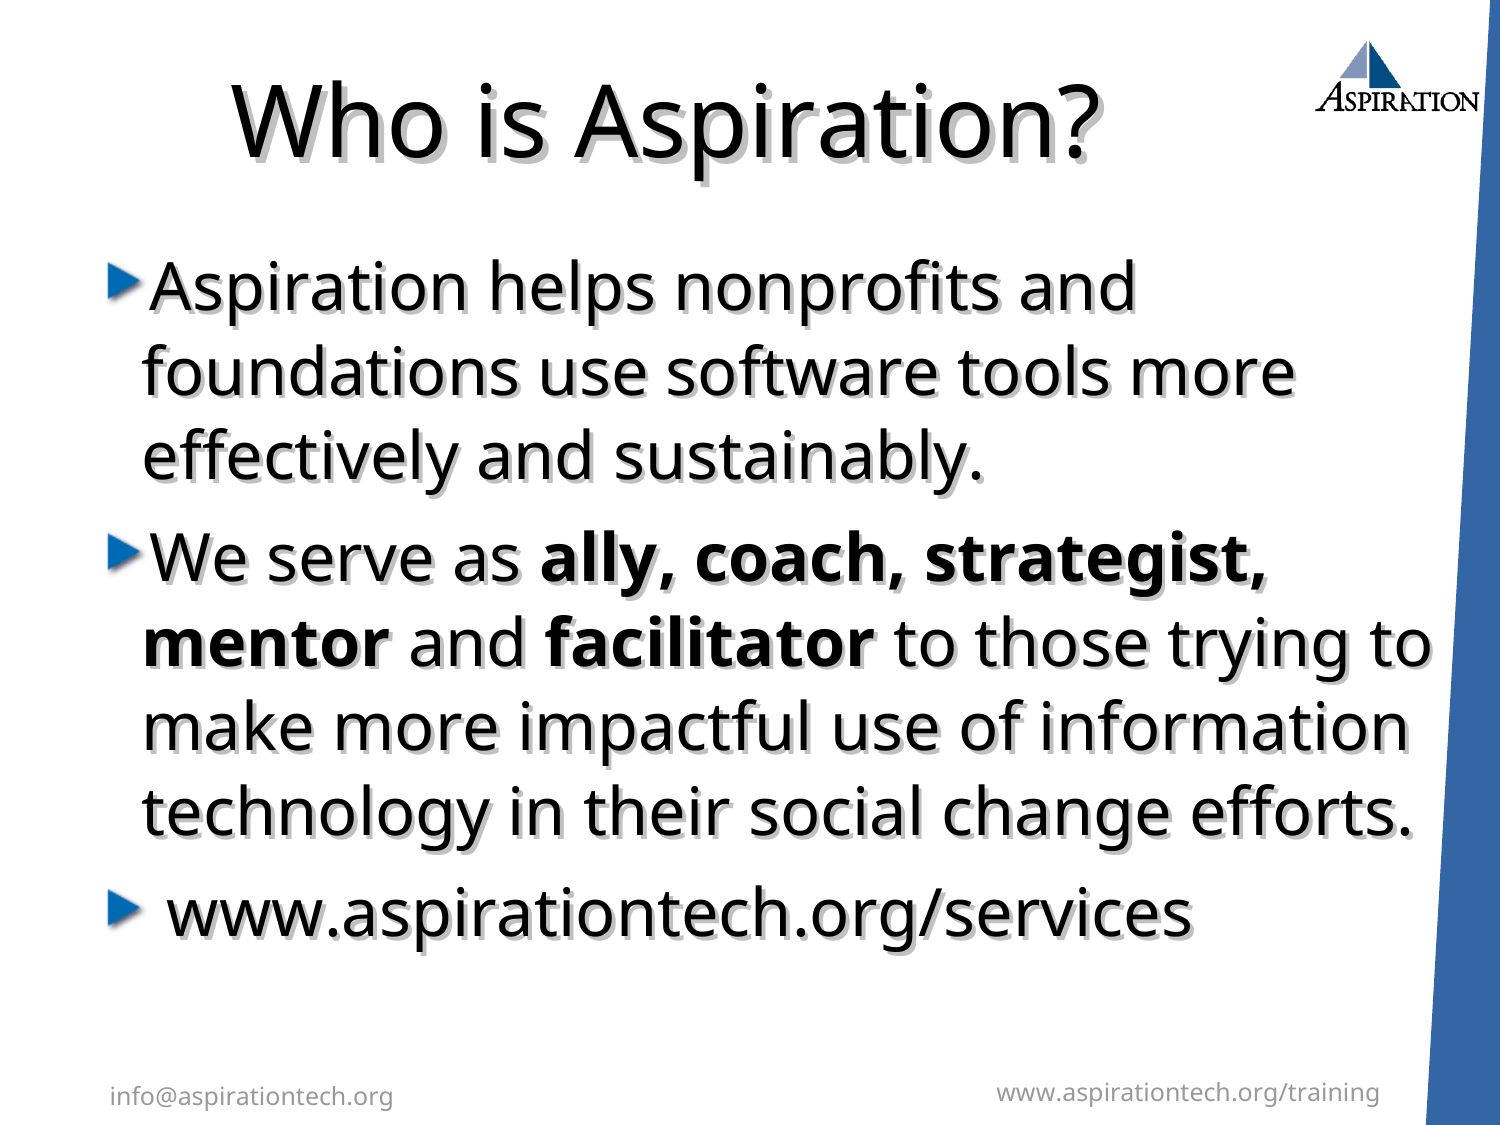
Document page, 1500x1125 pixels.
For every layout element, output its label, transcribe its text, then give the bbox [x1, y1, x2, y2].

title Who is Aspiration? [49, 19, 1284, 206]
list Aspiration helps nonprofits and foundations use software tools more effectively and sustainably. We serve as ally, coach, strategist, mentor and facilitator to those trying to make more impactful use of information technology in their social change efforts. www.aspirationtech.org/services [49, 238, 1447, 951]
picture [1315, 41, 1480, 120]
